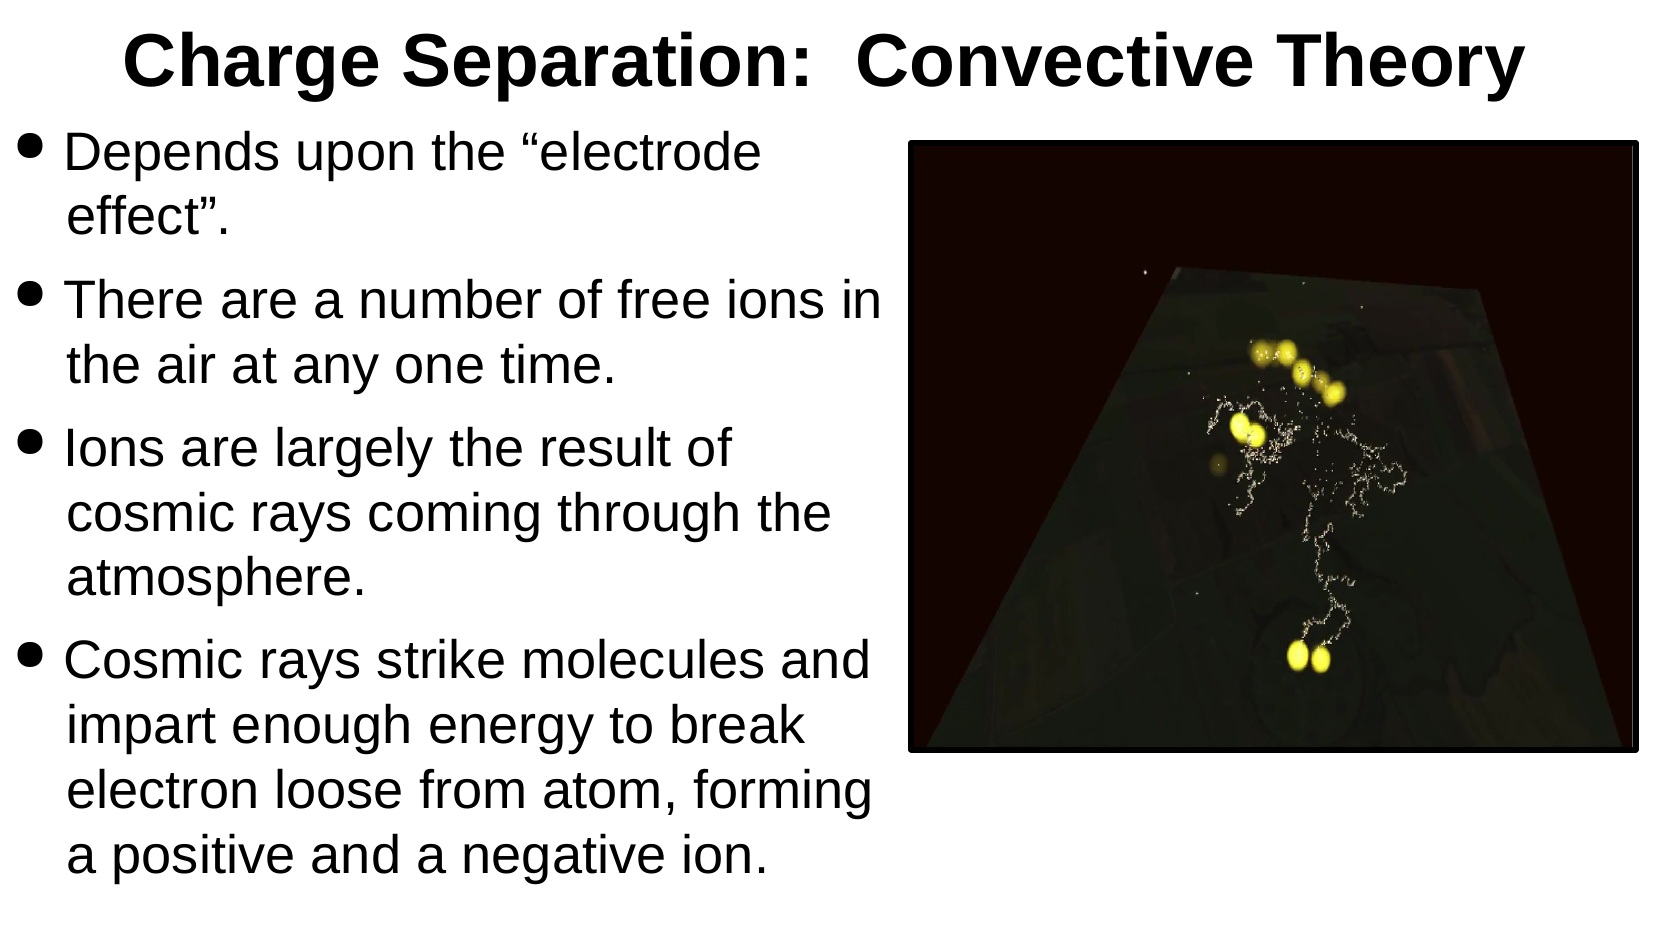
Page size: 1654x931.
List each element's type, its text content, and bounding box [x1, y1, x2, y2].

title Charge Separation: Convective Theory [0, 5, 1654, 107]
text_box Depends upon the “electrode effect”. There are a number of free ions in the air at any one time. Ions are largely the result of cosmic rays coming through the atmosphere. Cosmic rays strike molecules and impart enough energy to break electron loose from atom, forming a positive and a negative ion. [0, 108, 901, 893]
picture [914, 146, 1633, 747]
